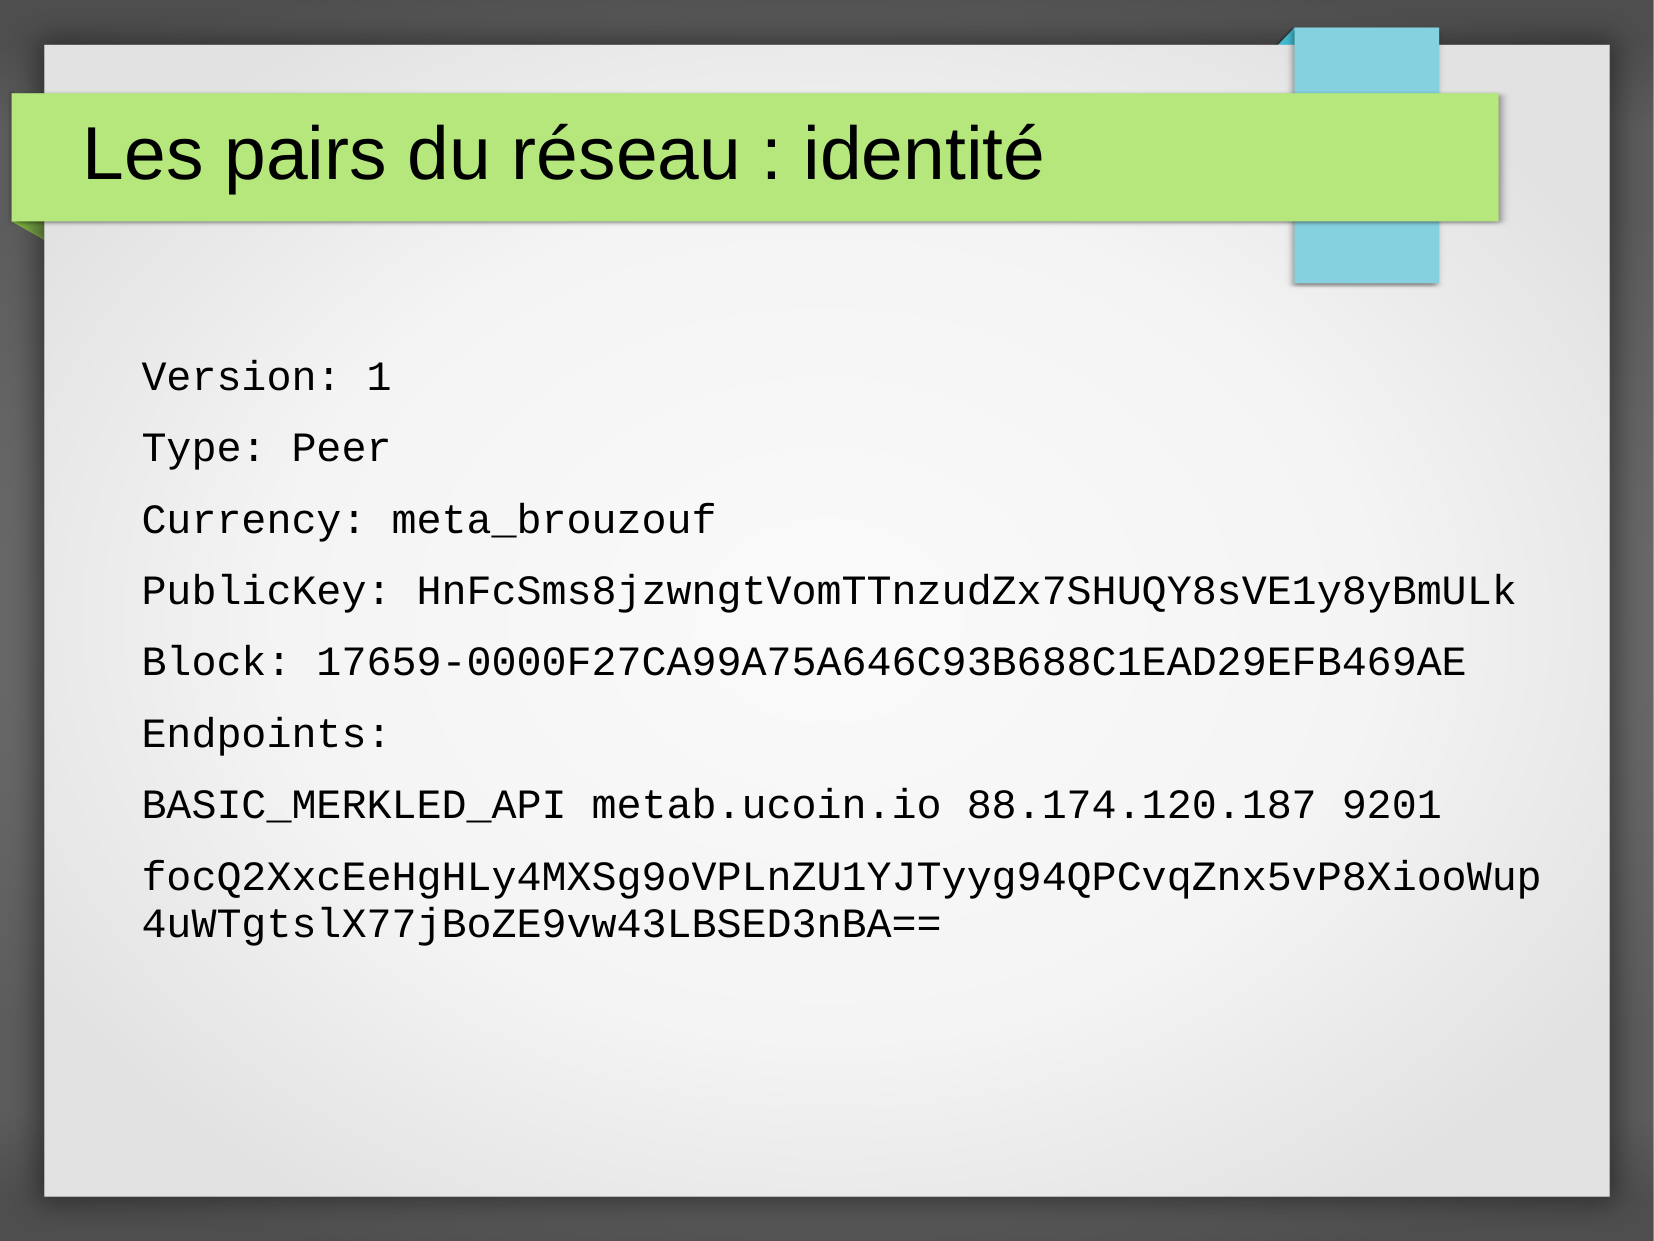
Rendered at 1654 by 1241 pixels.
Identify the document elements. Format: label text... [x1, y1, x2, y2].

title Les pairs du réseau : identité [82, 94, 1501, 213]
subtitle Version: 1 Type: Peer Currency: meta_brouzouf PublicKey: HnFcSms8jzwngtVomTTnzudZx7SHUQY8sVE1y8yBmULk Block: 17659-0000F27CA99A75A646C93B688C1EAD29EFB469AE Endpoints: BASIC_MERKLED_API metab.ucoin.io 88.174.120.187 9201 focQ2XxcEeHgHLy4MXSg9oVPLnZU1YJTyyg94QPCvqZnx5vP8XiooWup4uWTgtslX77jBoZE9vw43LBSED3nBA== [141, 355, 1549, 1075]
picture [0, 0, 1654, 1241]
